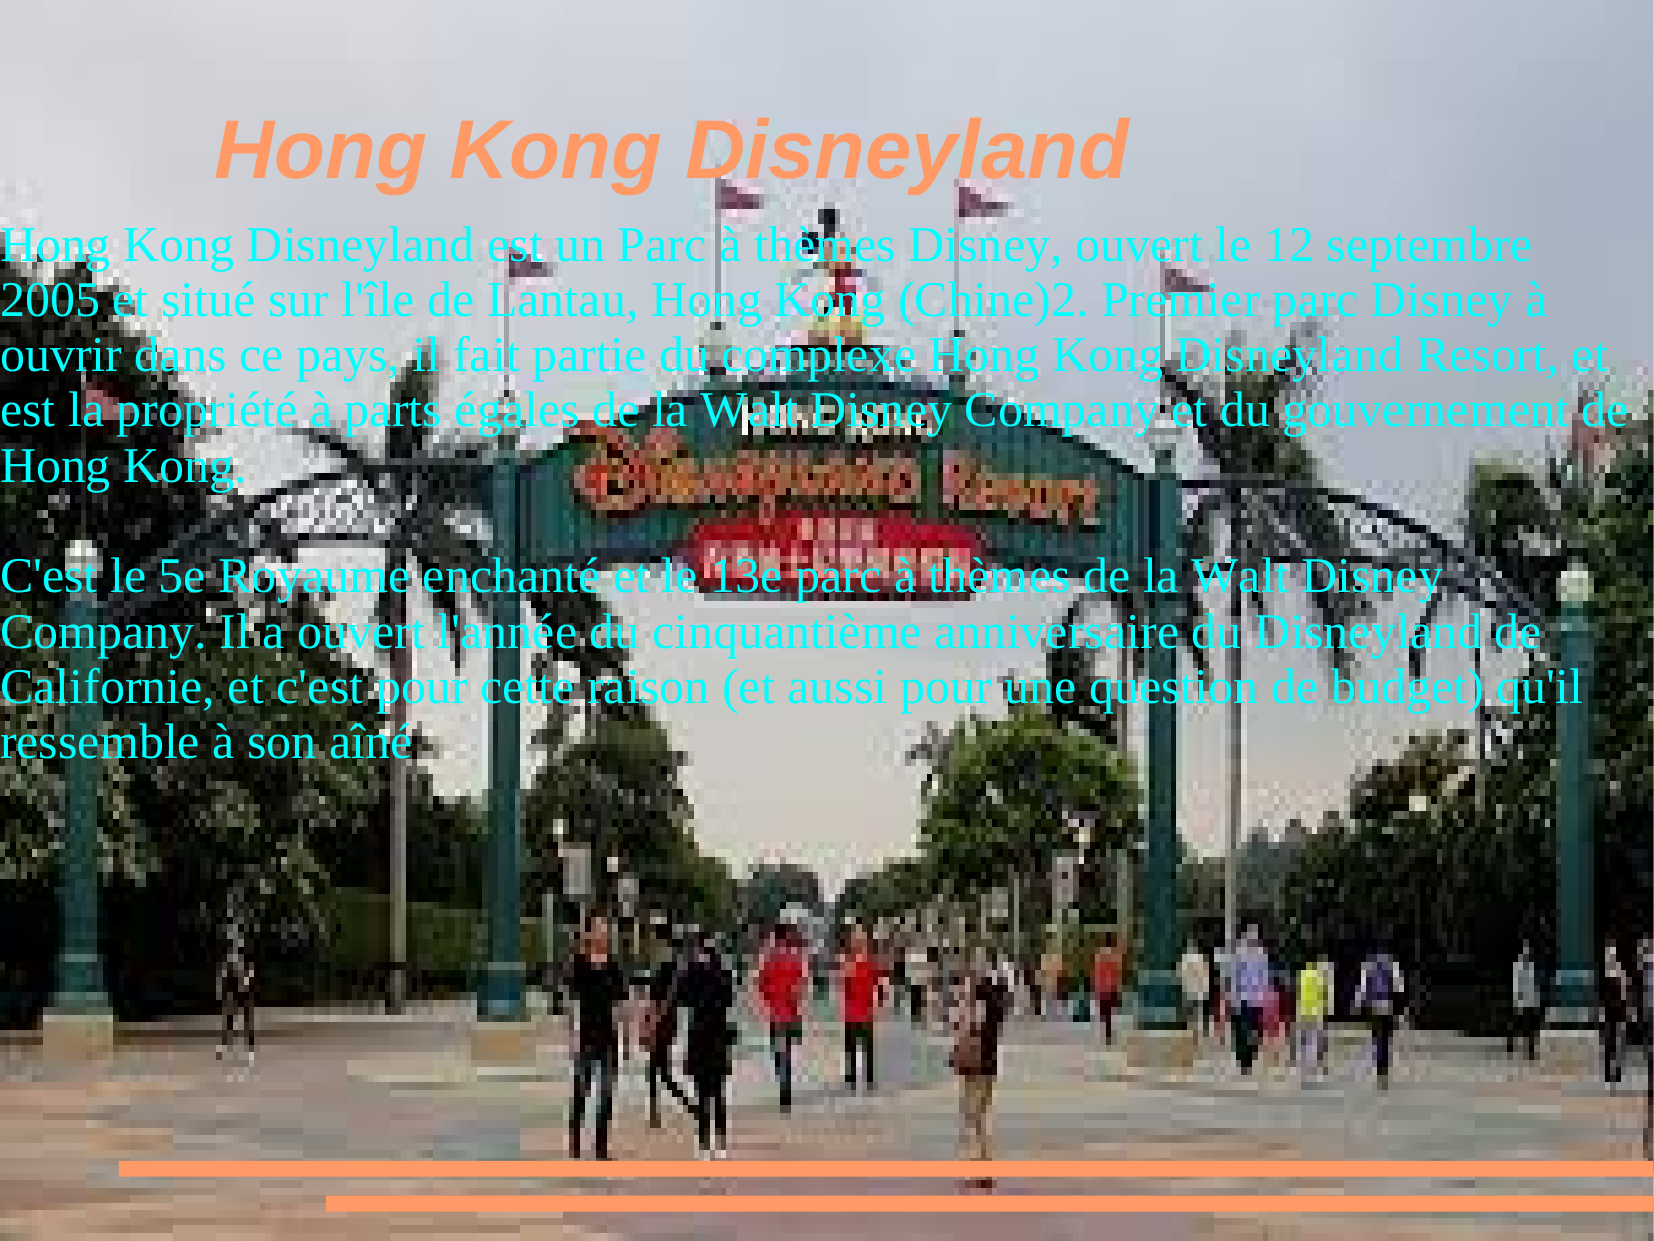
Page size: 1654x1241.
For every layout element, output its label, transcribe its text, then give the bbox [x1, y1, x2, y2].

picture [0, 0, 1654, 1241]
text_box Hong Kong Disneyland est un Parc à thèmes Disney, ouvert le 12 septembre 2005 et situé sur l'île de Lantau, Hong Kong (Chine)2. Premier parc Disney à ouvrir dans ce pays, il fait partie du complexe Hong Kong Disneyland Resort, et est la propriété à parts égales de la Walt Disney Company et du gouvernement de Hong Kong. C'est le 5e Royaume enchanté et le 13e parc à thèmes de la Walt Disney Company. Il a ouvert l'année du cinquantième anniversaire du Disneyland de Californie, et c'est pour cette raison (et aussi pour une question de budget) qu'il ressemble à son aîné [0, 216, 1646, 780]
title Hong Kong Disneyland [121, 46, 1534, 216]
